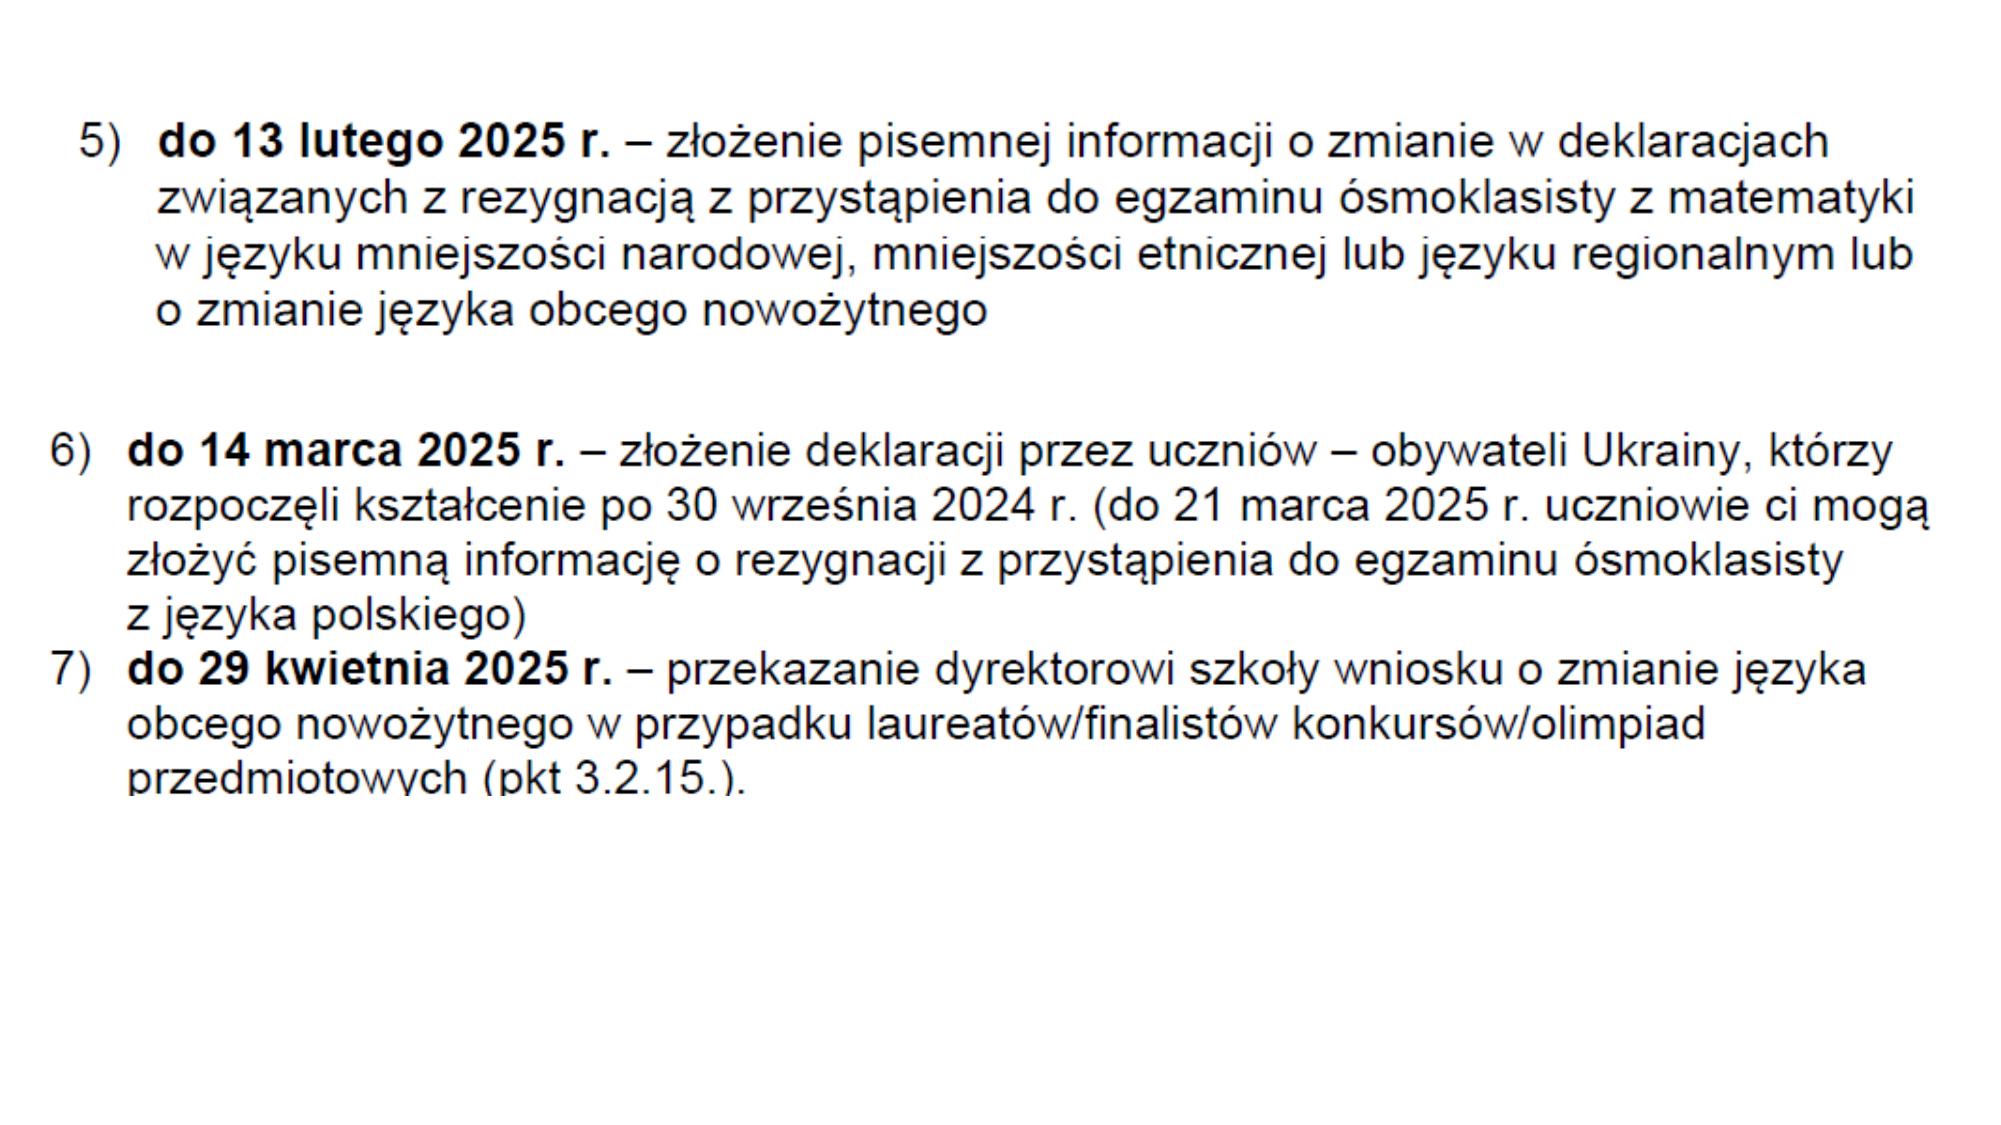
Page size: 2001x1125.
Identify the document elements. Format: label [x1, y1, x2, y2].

picture [47, 425, 1938, 796]
picture [64, 111, 1936, 353]
